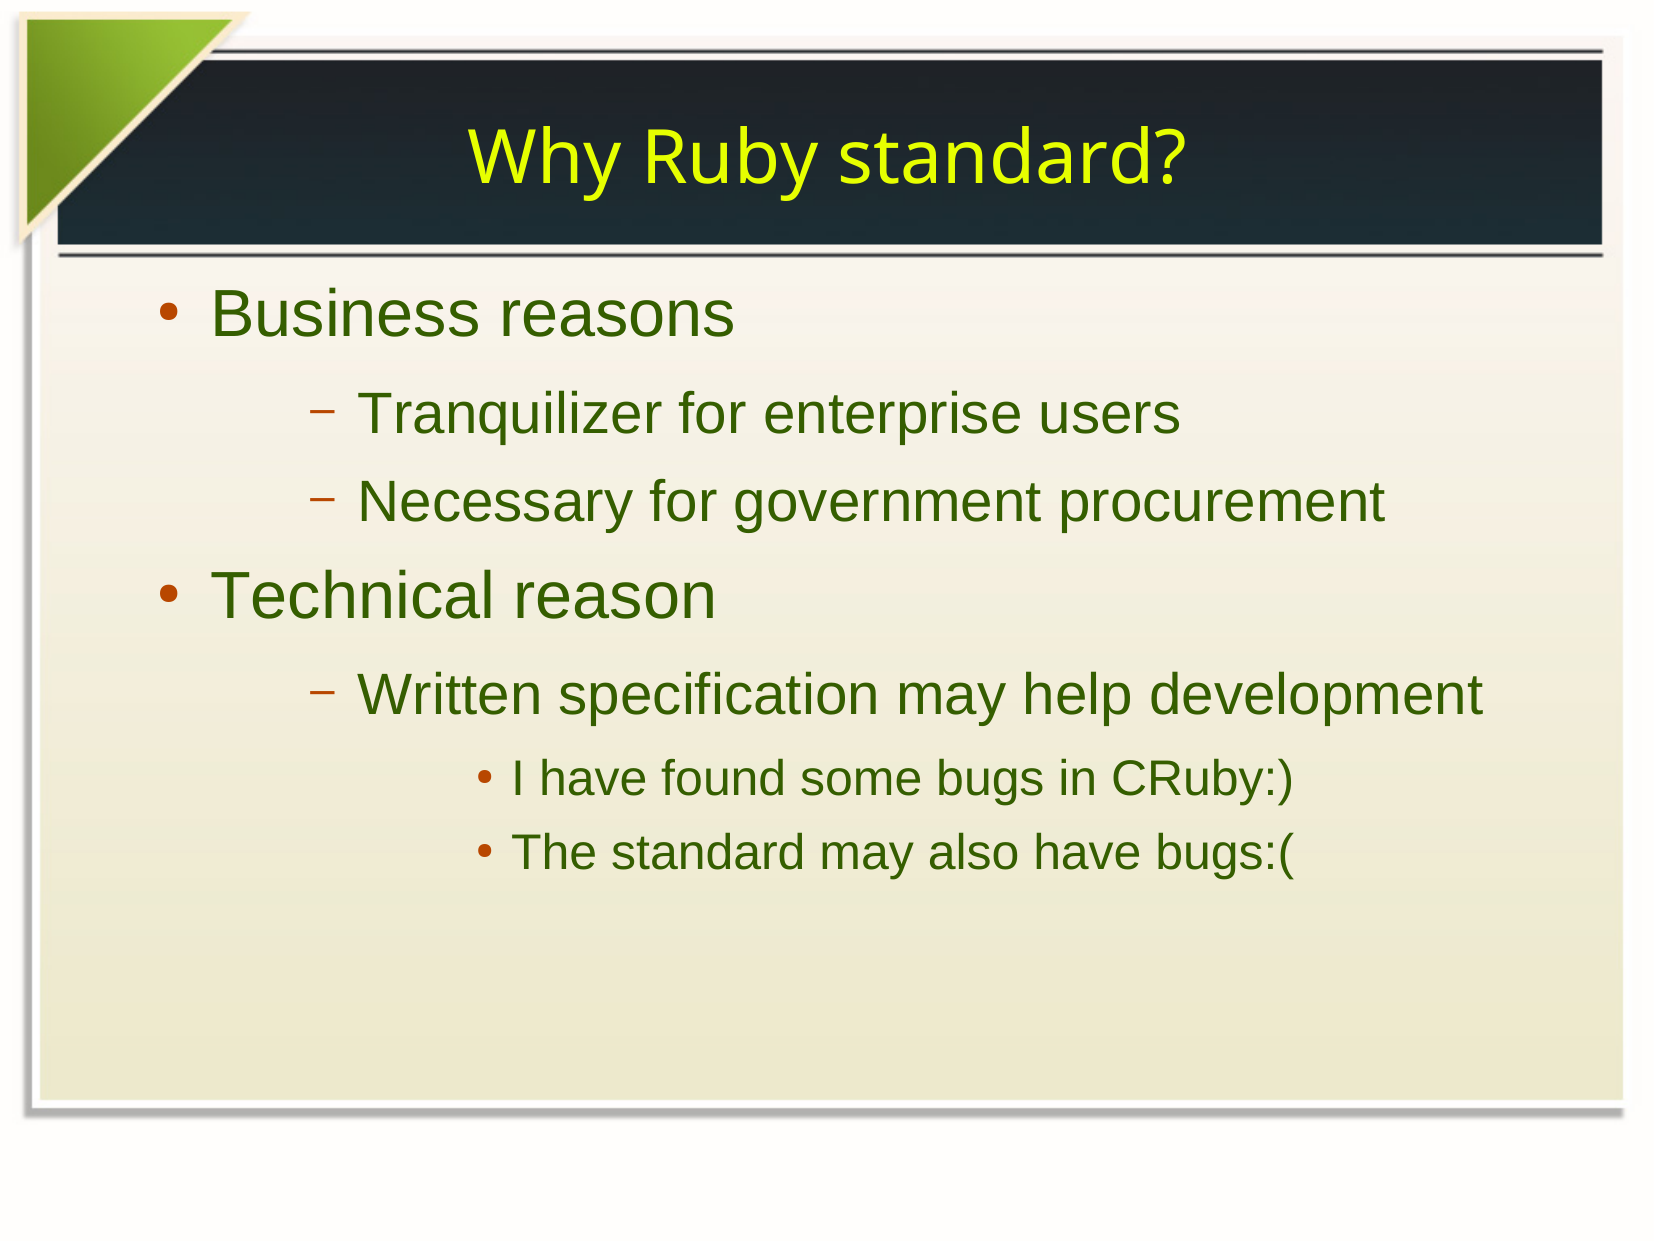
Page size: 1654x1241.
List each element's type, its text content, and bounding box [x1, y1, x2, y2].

title Why Ruby standard? [121, 73, 1534, 237]
list Business reasons Tranquilizer for enterprise users Necessary for government procurement Technical reason Written specification may help development I have found some bugs in CRuby:) The standard may also have bugs:( [121, 276, 1534, 1087]
picture [0, 0, 1654, 1241]
